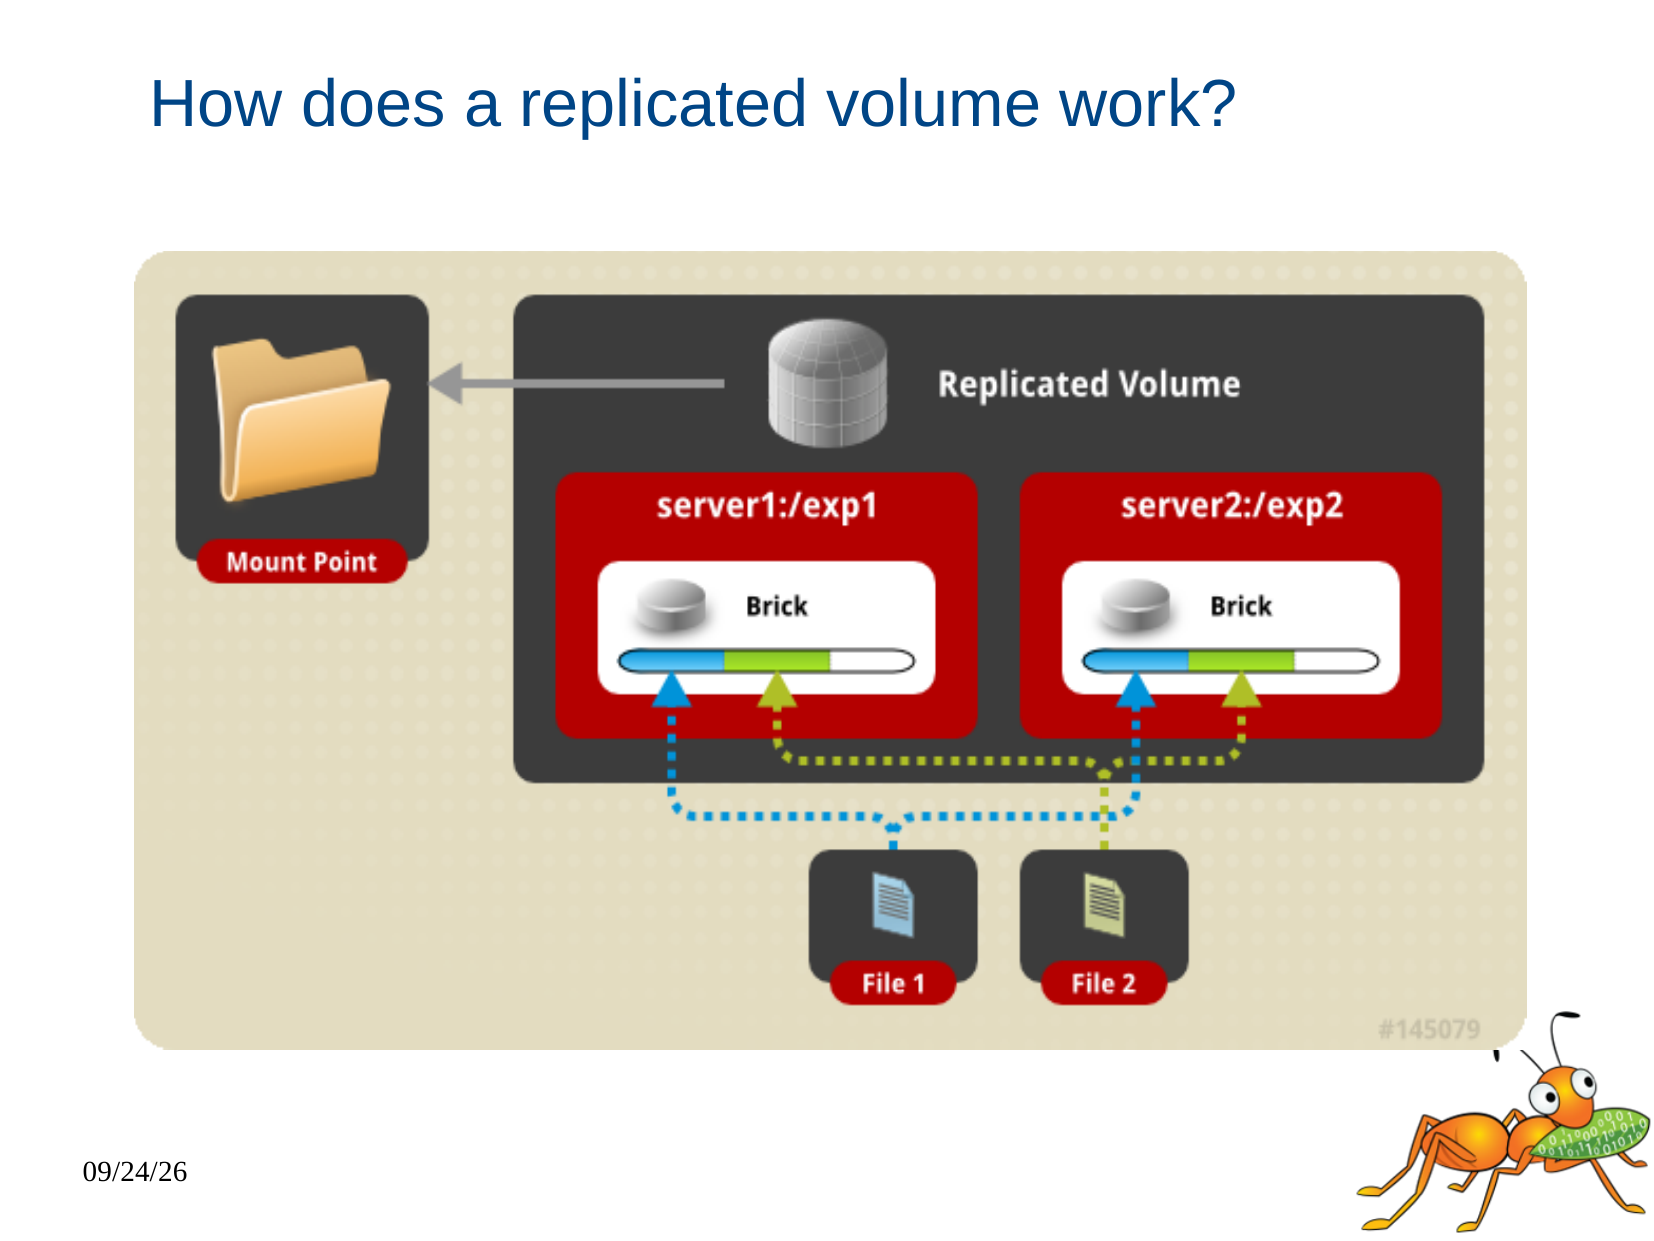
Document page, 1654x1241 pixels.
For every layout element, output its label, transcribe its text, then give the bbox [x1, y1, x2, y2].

text_box How does a replicated volume work? [59, 59, 1329, 149]
picture [134, 251, 1654, 1235]
